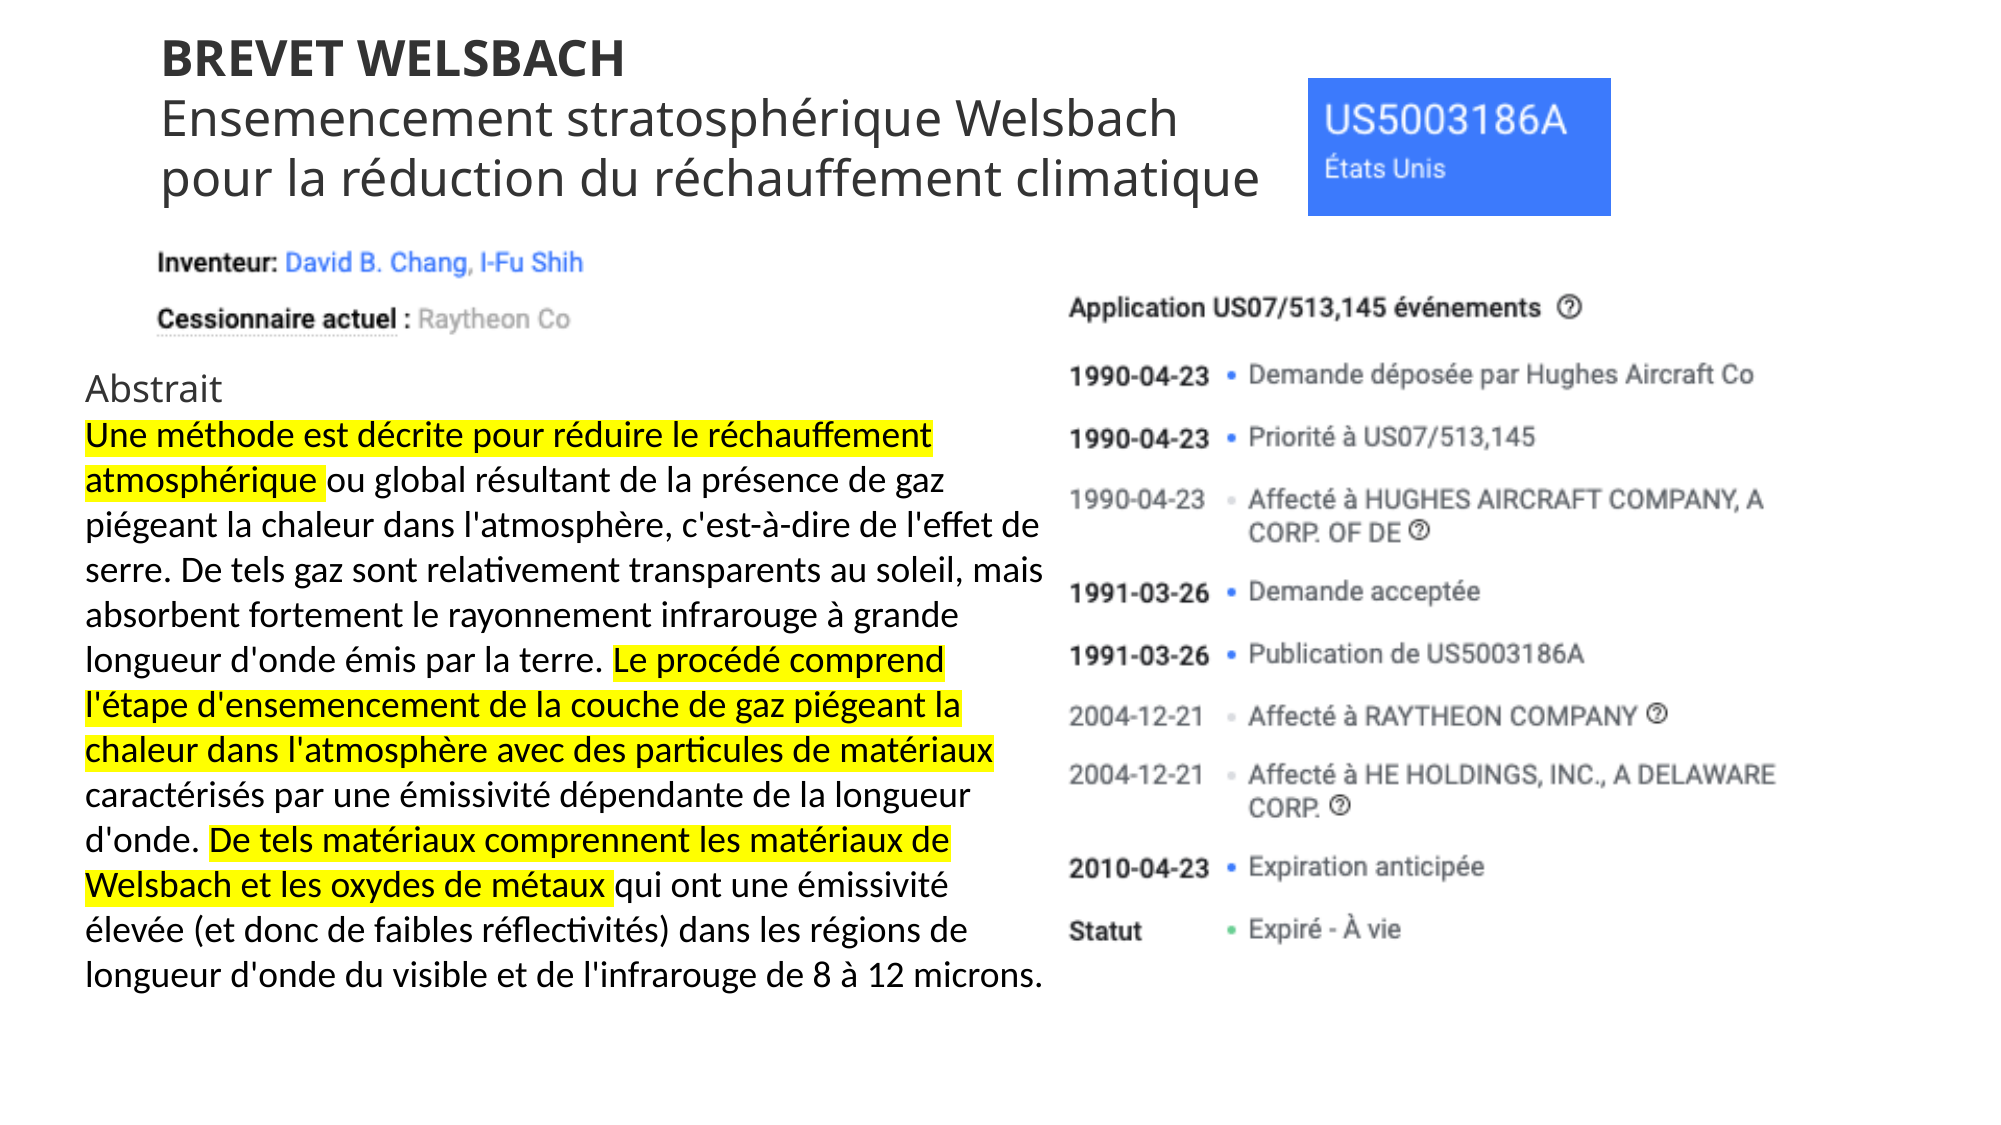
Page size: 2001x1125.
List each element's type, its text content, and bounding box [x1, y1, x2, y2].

text_box BREVET WELSBACH Ensemencement stratosphérique Welsbach pour la réduction du réchauffement climatique [146, 19, 1309, 214]
text_box Abstrait Une méthode est décrite pour réduire le réchauffement atmosphérique ou global résultant de la présence de gaz piégeant la chaleur dans l'atmosphère, c'est-à-dire de l'effet de serre. De tels gaz sont relativement transparents au soleil, mais absorbent fortement le rayonnement infrarouge à grande longueur d'onde émis par la terre. Le procédé comprend l'étape d'ensemencement de la couche de gaz piégeant la chaleur dans l'atmosphère avec des particules de matériaux caractérisés par une émissivité dépendante de la longueur d'onde. De tels matériaux comprennent les matériaux de Welsbach et les oxydes de métaux qui ont une émissivité élevée (et donc de faibles réflectivités) dans les régions de longueur d'onde du visible et de l'infrarouge de 8 à 12 microns. [70, 358, 1070, 1003]
picture [1308, 78, 1611, 216]
picture [145, 241, 632, 358]
picture [1059, 282, 1789, 966]
